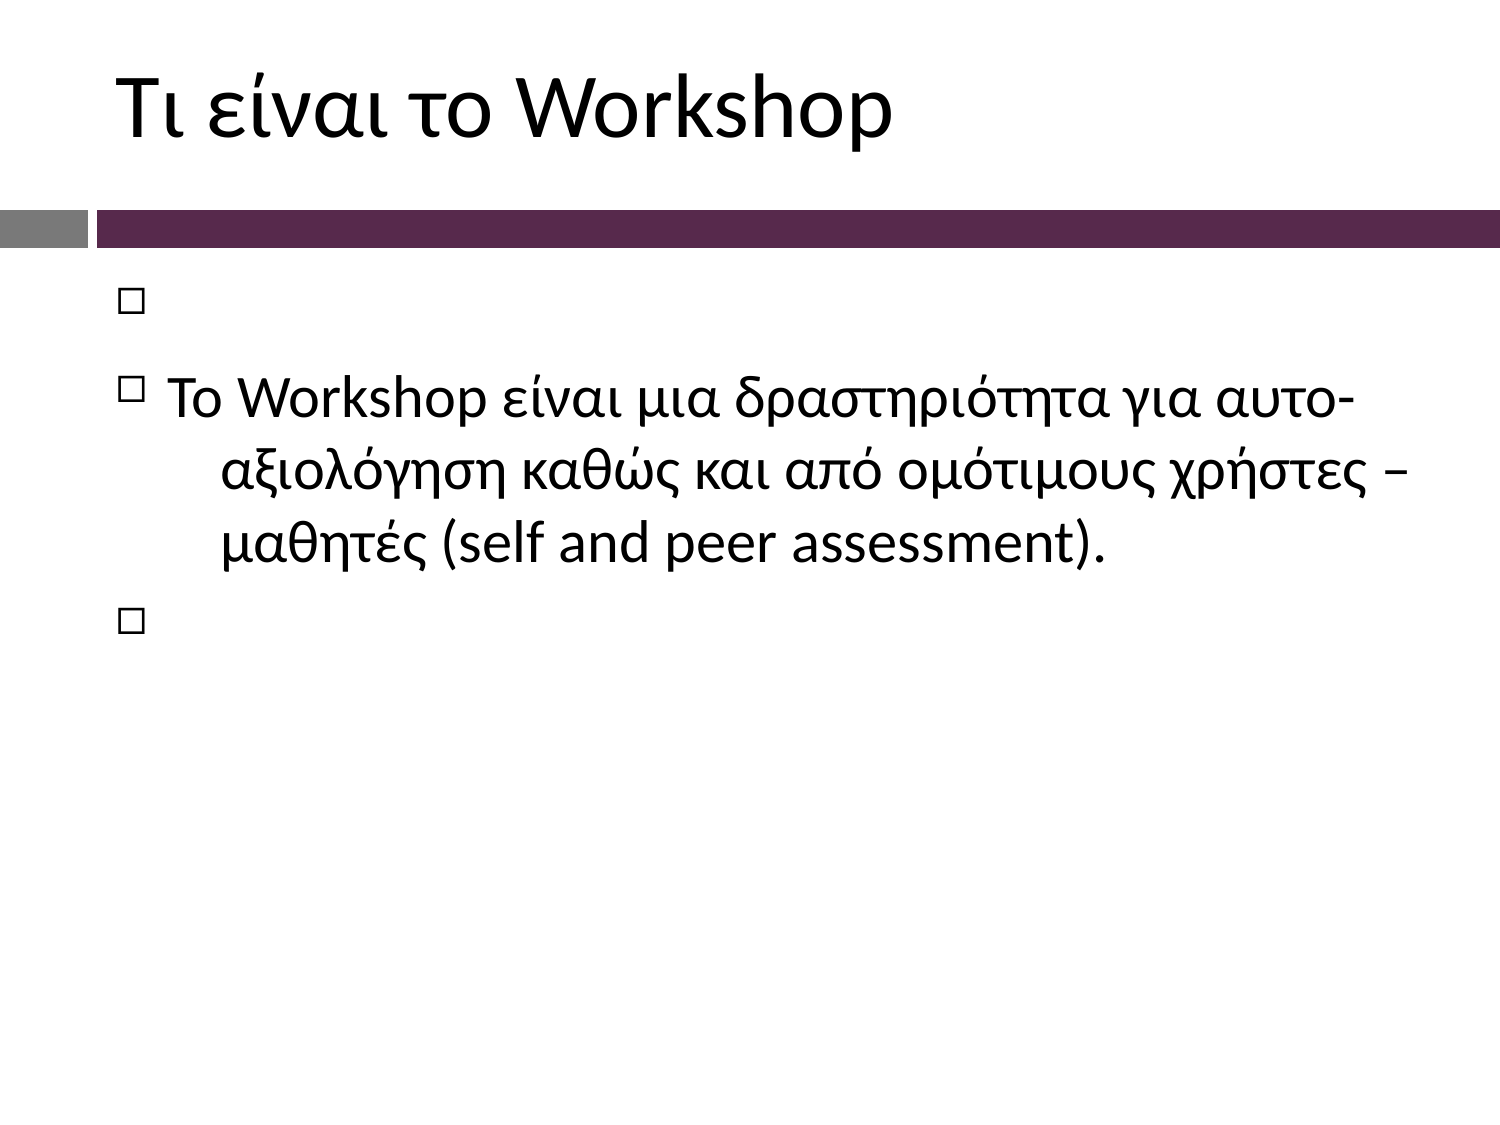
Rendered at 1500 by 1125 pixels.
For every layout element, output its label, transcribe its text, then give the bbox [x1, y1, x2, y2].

title Τι είναι το Workshop [100, 19, 1436, 182]
list To Workshop είναι μια δραστηριότητα για αυτο-αξιολόγηση καθώς και από ομότιμους χρήστες – μαθητές (self and peer assessment). [100, 262, 1438, 1000]
